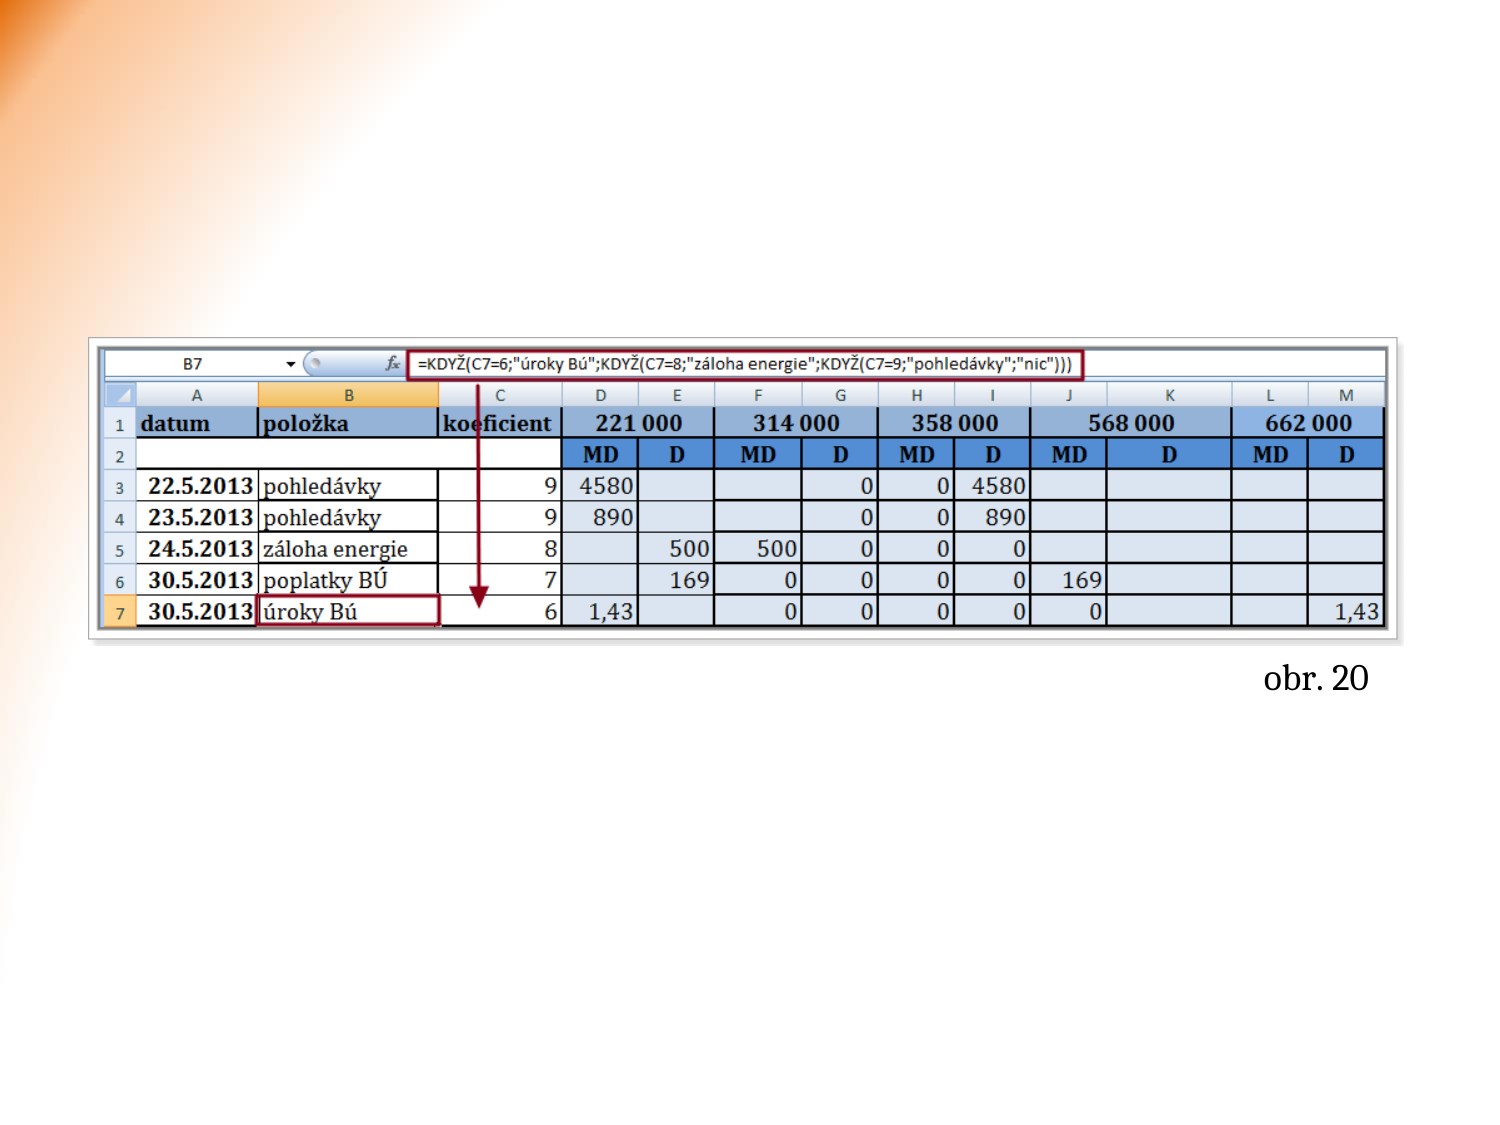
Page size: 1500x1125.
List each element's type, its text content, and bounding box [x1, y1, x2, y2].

picture [0, 0, 1500, 1125]
text_box obr. 20 [1249, 645, 1385, 706]
